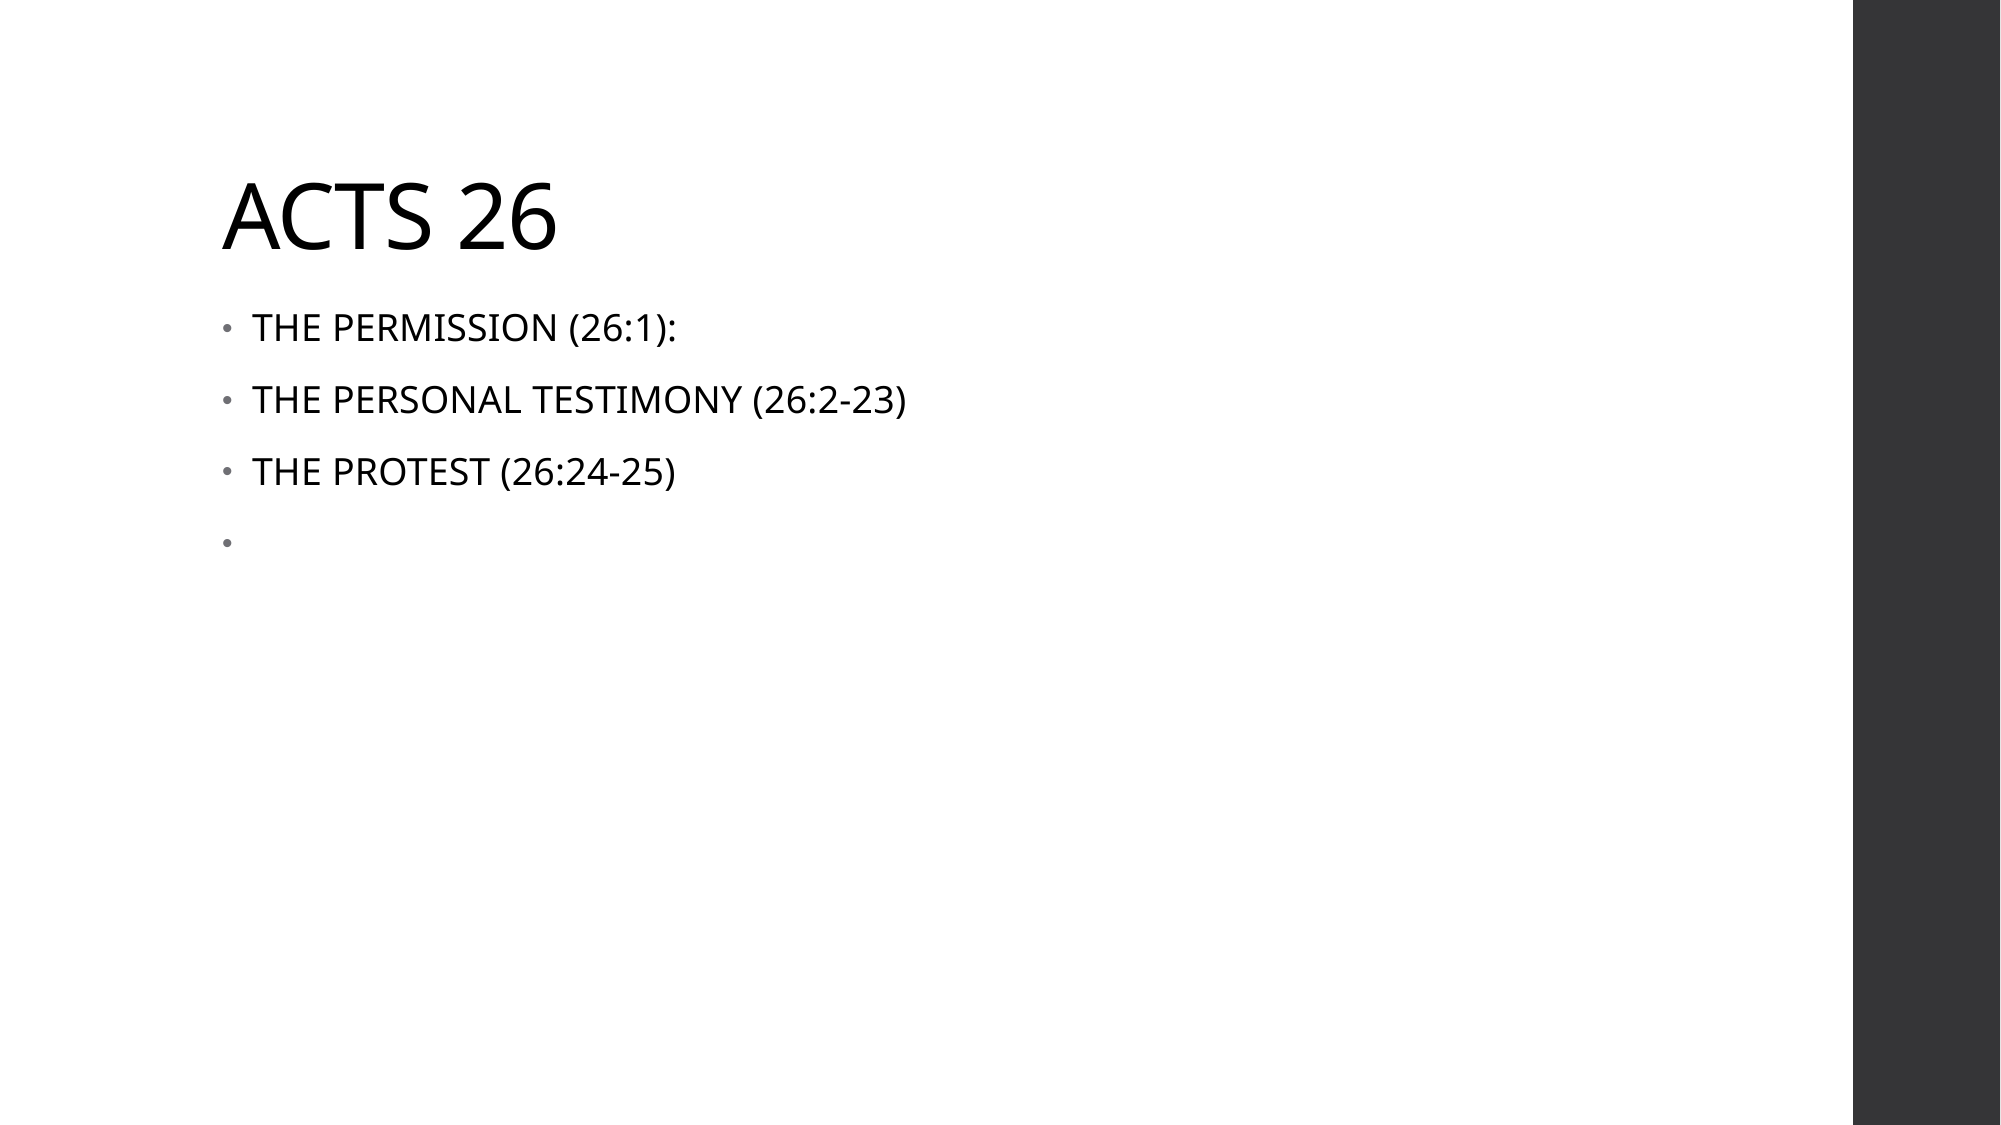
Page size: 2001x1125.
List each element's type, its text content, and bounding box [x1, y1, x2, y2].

title ACTS 26 [206, 60, 1797, 278]
list THE PERMISSION (26:1): THE PERSONAL TESTIMONY (26:2-23) THE PROTEST (26:24-25) [206, 299, 1617, 1014]
